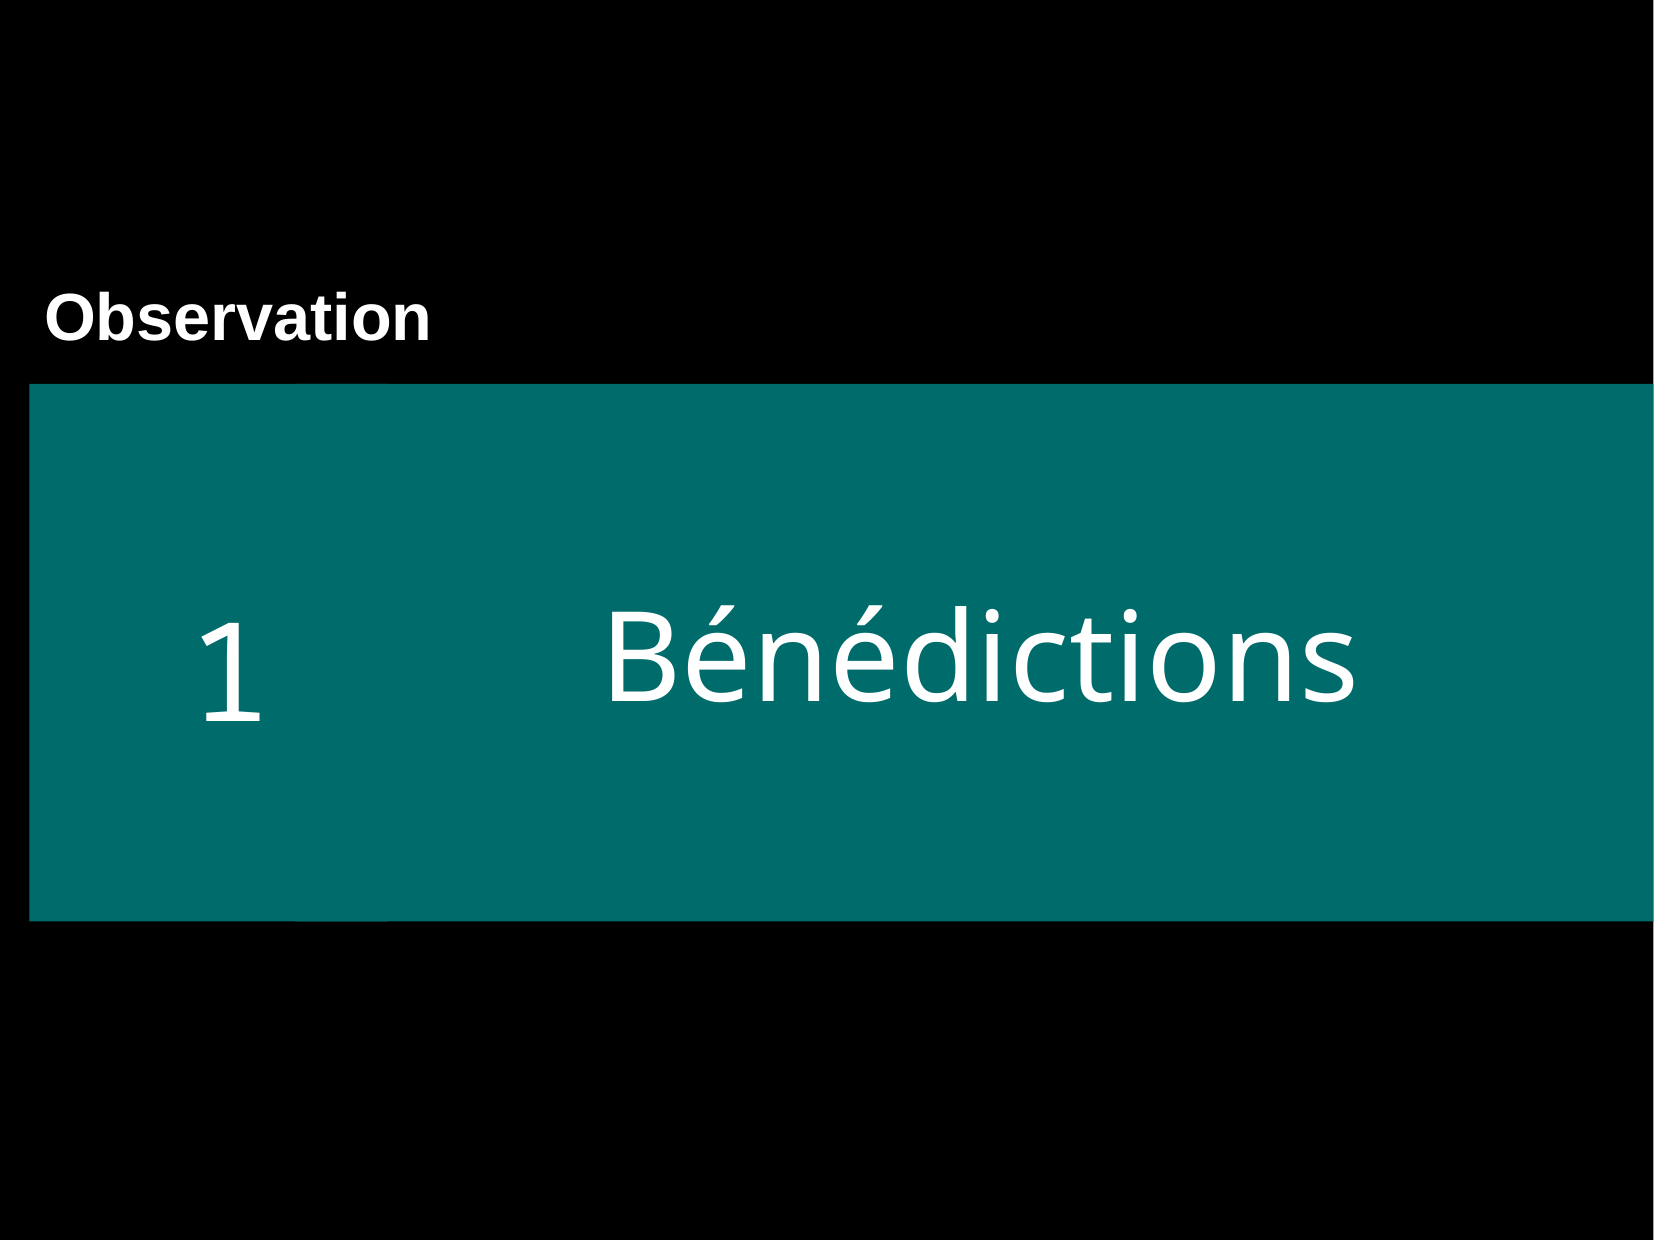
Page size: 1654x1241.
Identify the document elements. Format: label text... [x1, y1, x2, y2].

text_box 1 [173, 566, 266, 770]
text_box Observation [29, 272, 1654, 363]
text_box [29, 383, 295, 922]
text_box Bénédictions [295, 383, 1654, 922]
